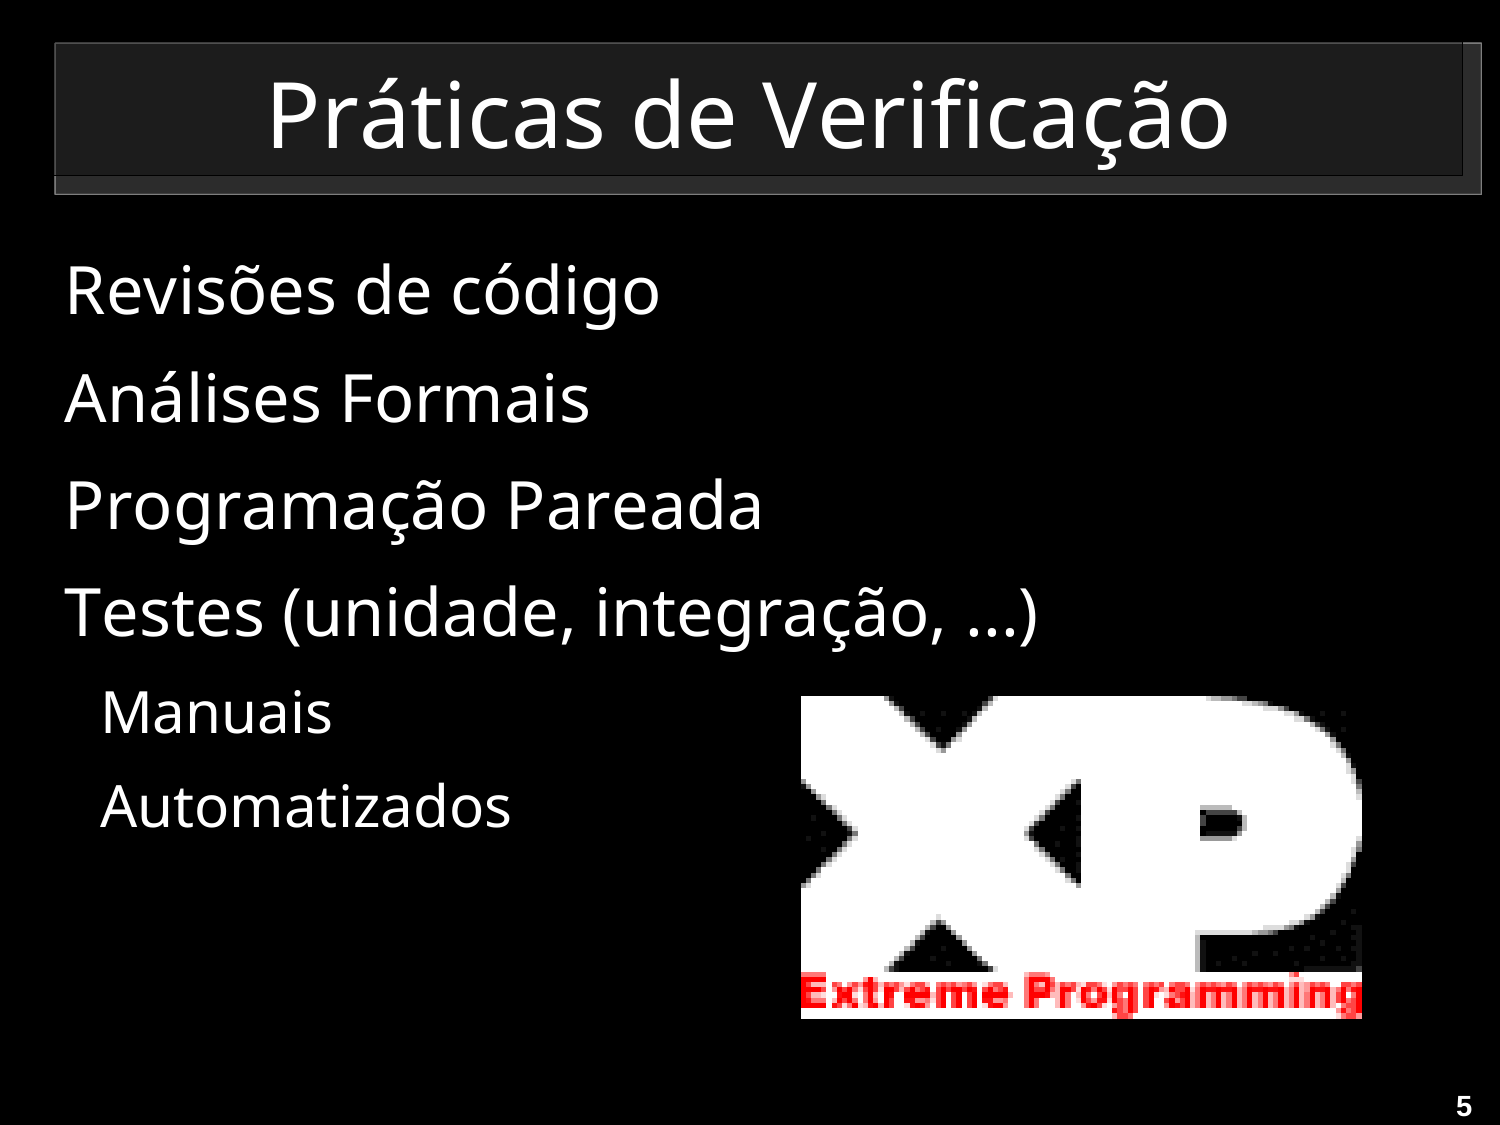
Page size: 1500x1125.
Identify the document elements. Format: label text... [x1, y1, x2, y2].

title Práticas de Verificação [29, 38, 1470, 188]
list Revisões de código Análises Formais Programação Pareada Testes (unidade, integração, ...)‏ Manuais Automatizados [29, 243, 1470, 1031]
picture [801, 696, 1362, 1019]
